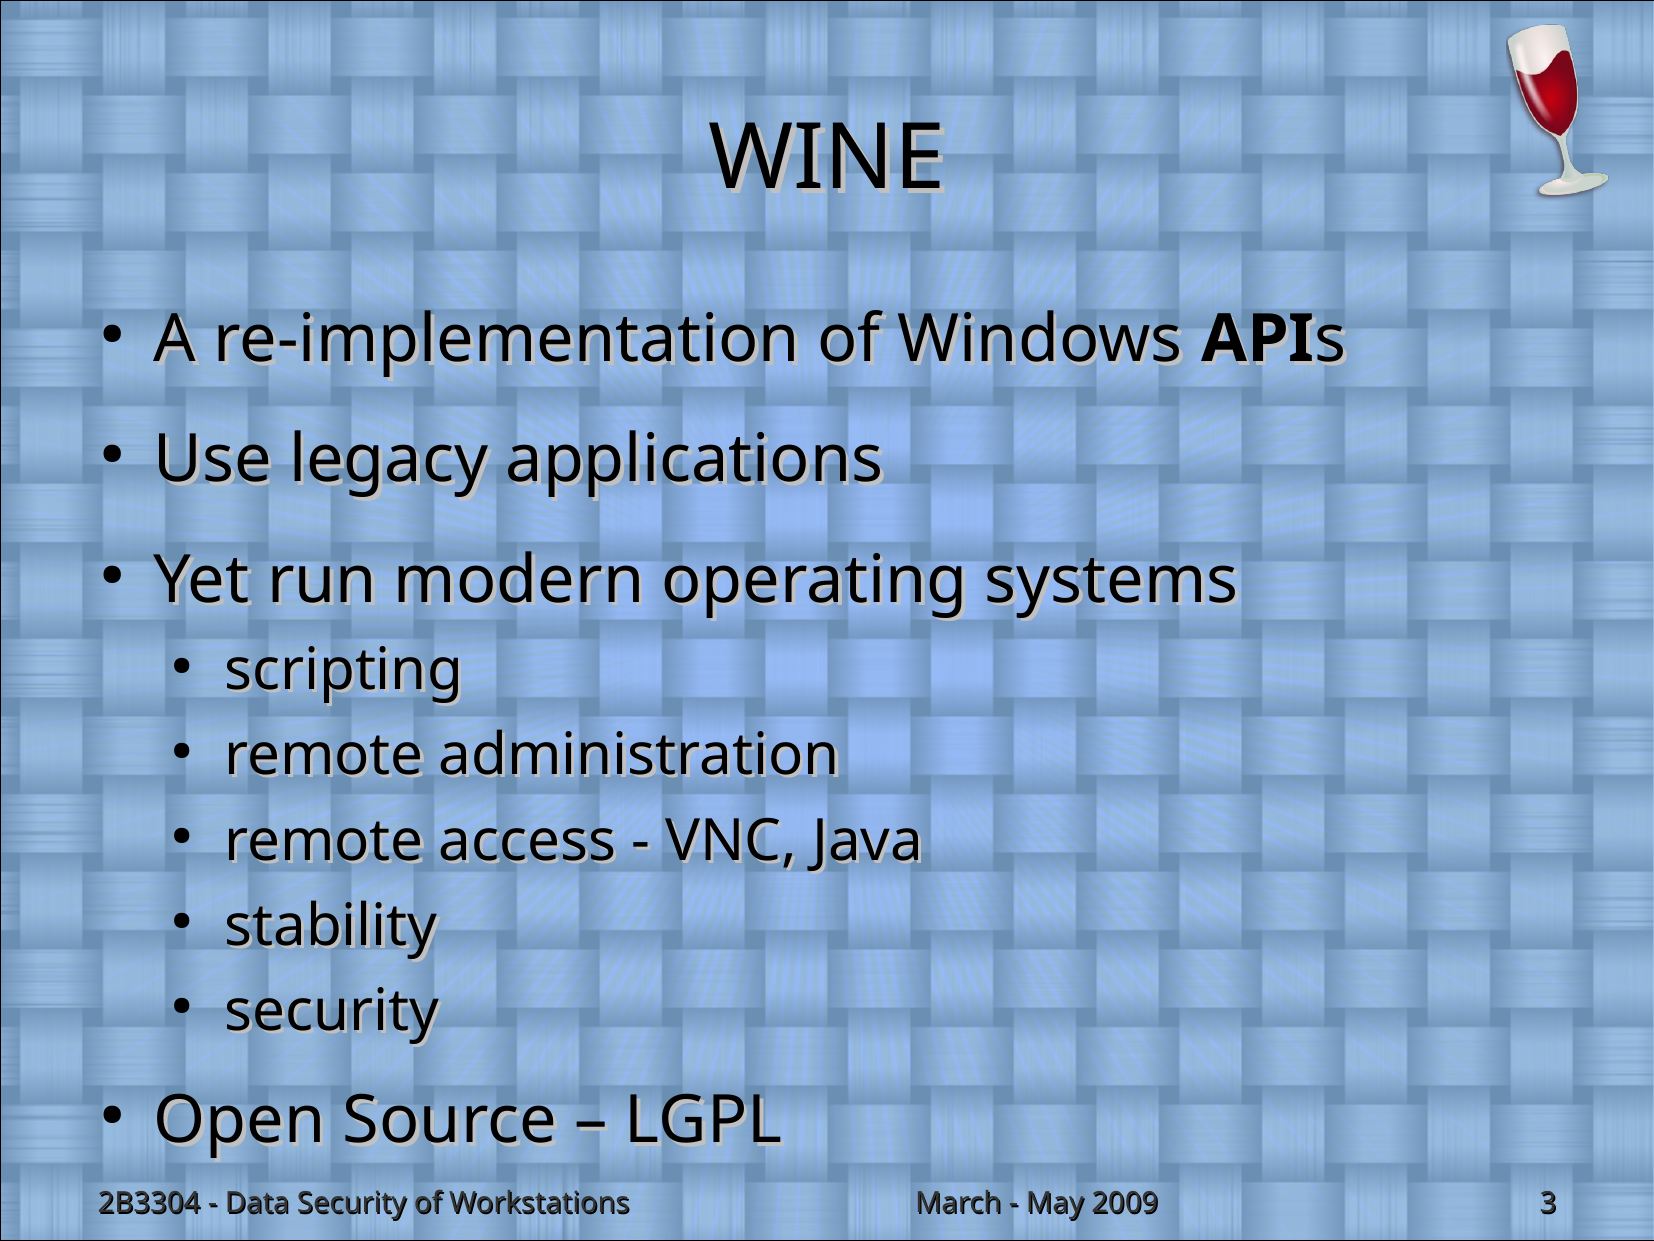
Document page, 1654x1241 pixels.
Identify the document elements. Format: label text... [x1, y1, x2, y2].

title WINE [82, 49, 1571, 257]
list A re-implementation of Windows APIs Use legacy applications Yet run modern operating systems scripting remote administration remote access - VNC, Java stability security Open Source – LGPL [82, 290, 1571, 1129]
picture [1506, 23, 1620, 201]
